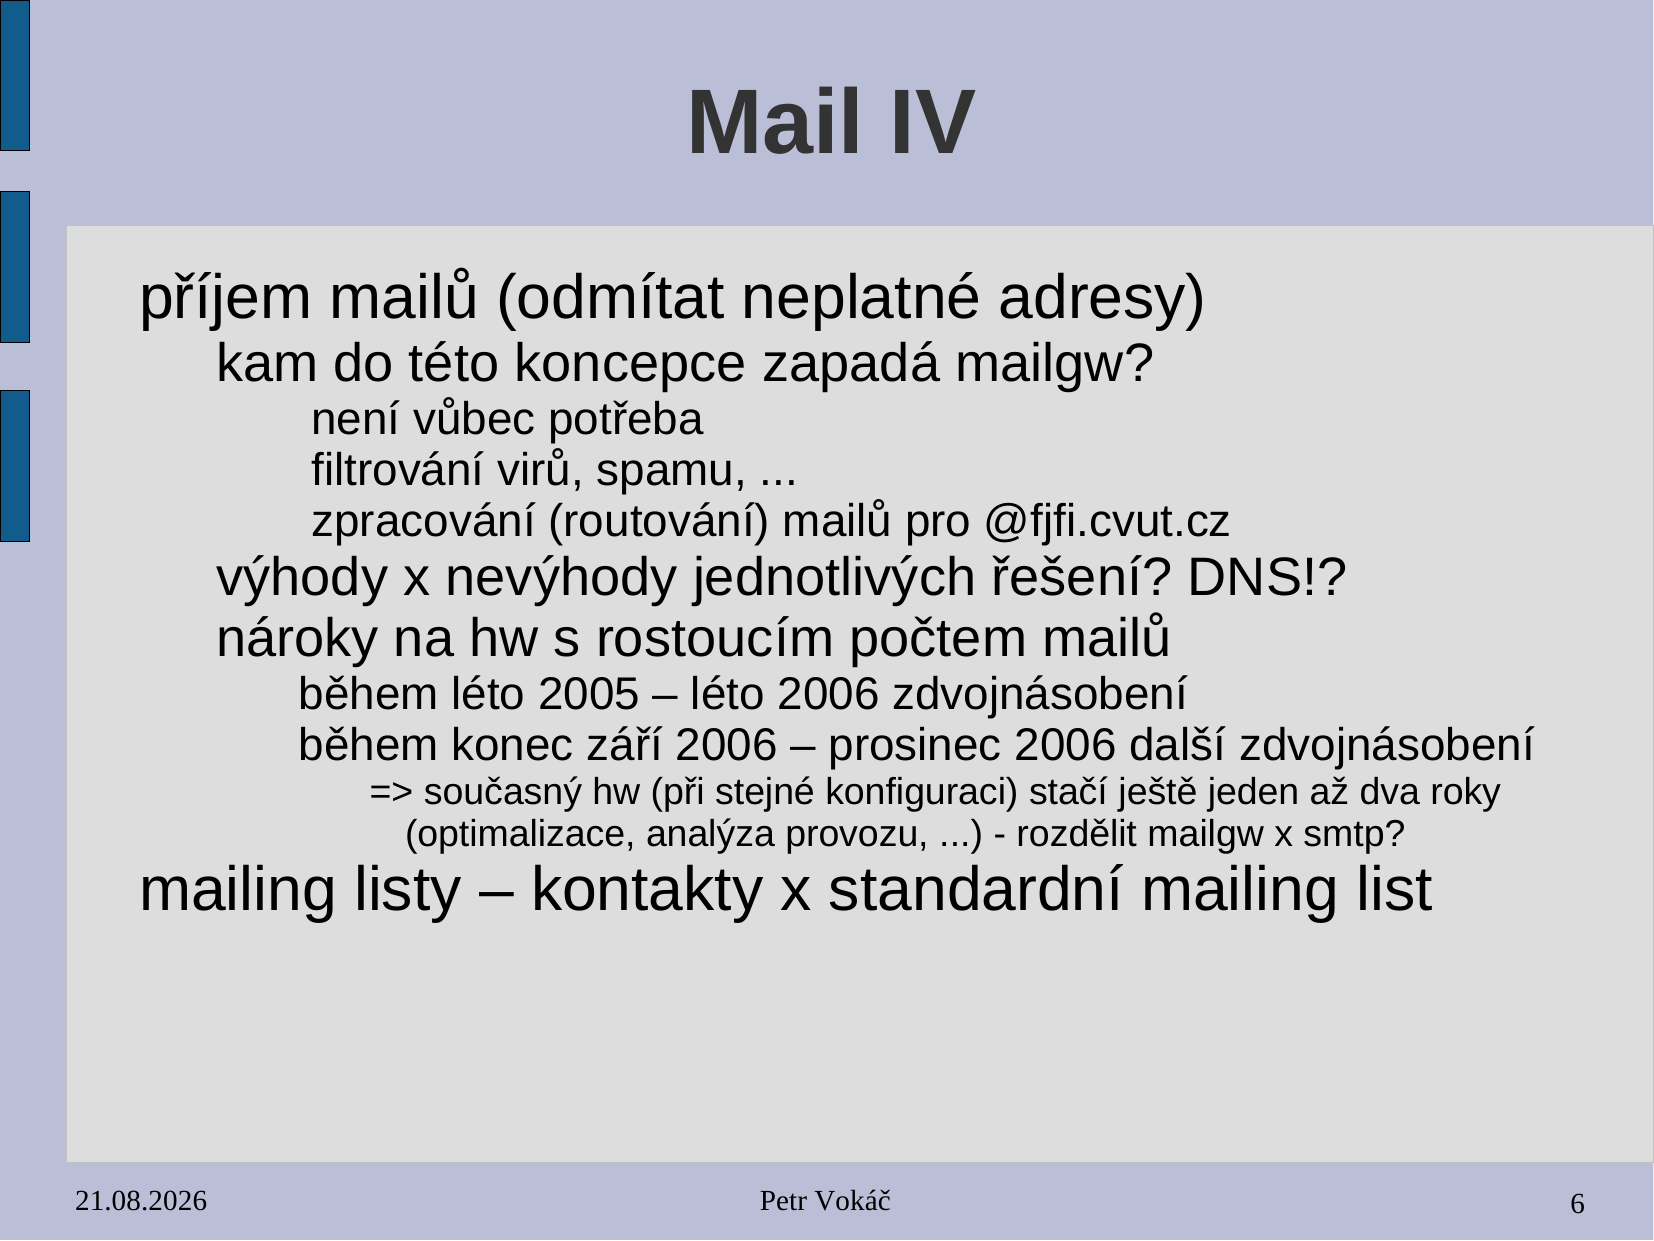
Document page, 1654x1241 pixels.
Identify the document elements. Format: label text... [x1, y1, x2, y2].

title Mail IV [125, 17, 1538, 226]
list příjem mailů (odmítat neplatné adresy) kam do této koncepce zapadá mailgw? není vůbec potřeba filtrování virů, spamu, ... zpracování (routování) mailů pro @fjfi.cvut.cz výhody x nevýhody jednotlivých řešení? DNS!? nároky na hw s rostoucím počtem mailů během léto 2005 – léto 2006 zdvojnásobení během konec září 2006 – prosinec 2006 další zdvojnásobení => současný hw (při stejné konfiguraci) stačí ještě jeden až dva roky (optimalizace, analýza provozu, ...) - rozdělit mailgw x smtp? mailing listy – kontakty x standardní mailing list [121, 262, 1576, 1163]
